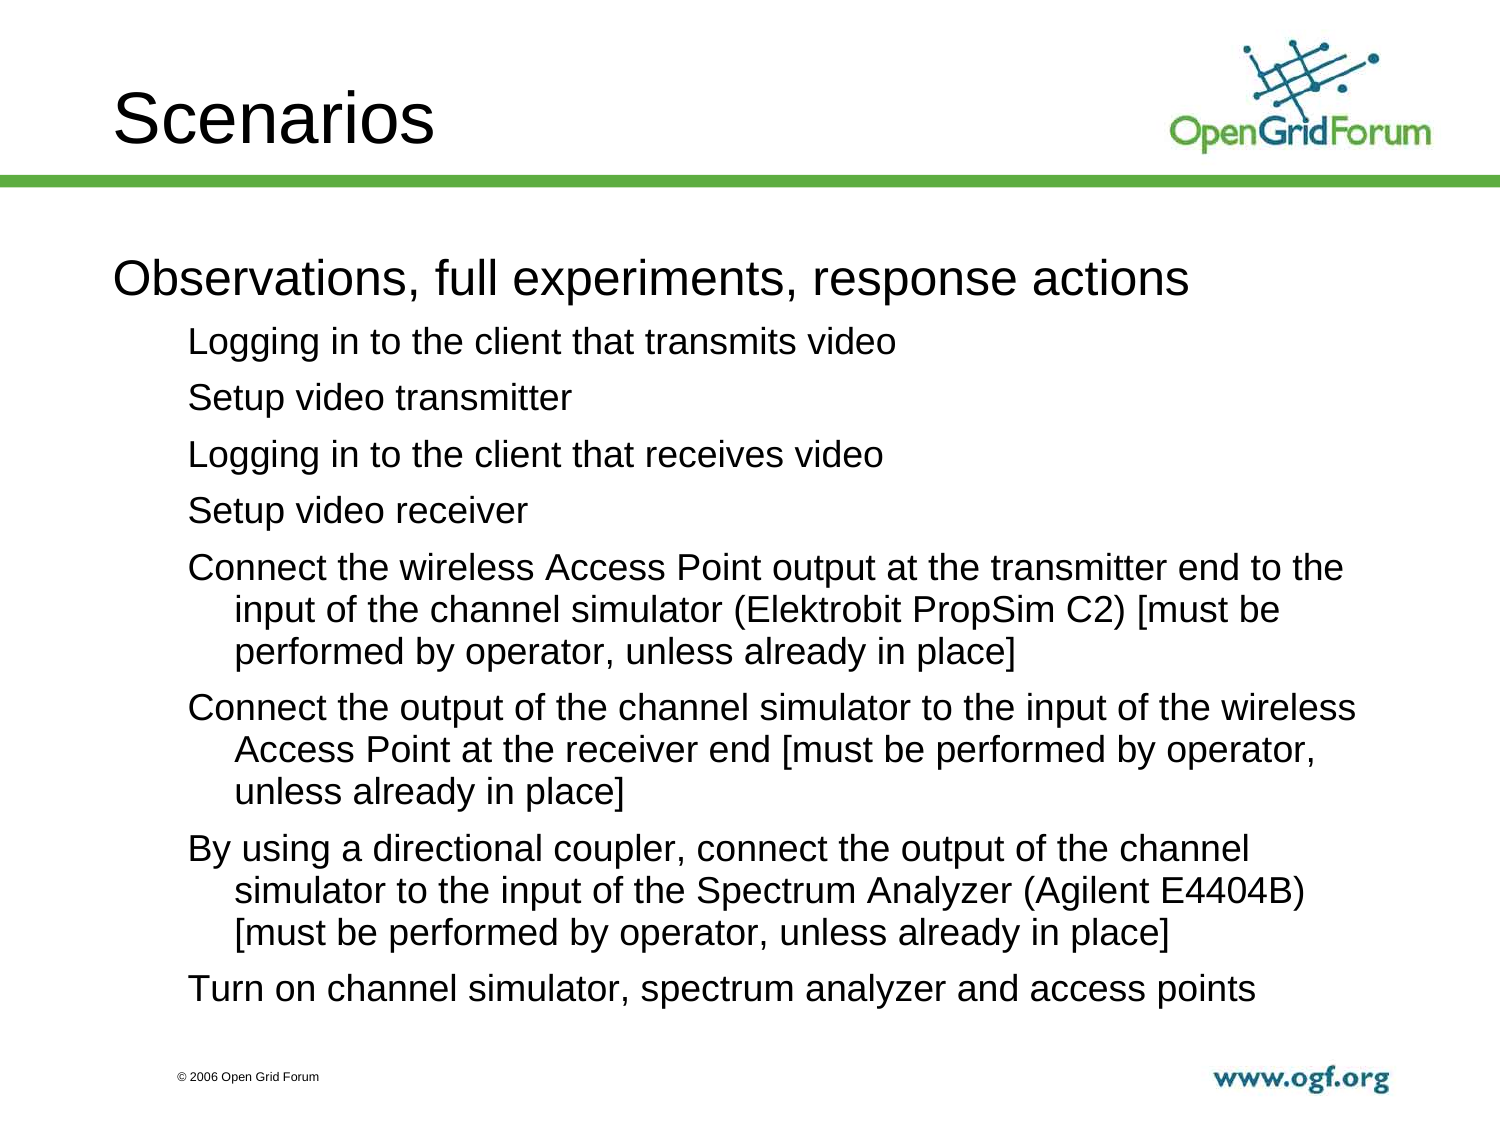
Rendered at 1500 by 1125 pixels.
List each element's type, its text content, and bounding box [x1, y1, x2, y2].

picture [0, 188, 1500, 1125]
picture [0, 0, 1500, 174]
title Scenarios [112, 23, 1388, 215]
list Observations, full experiments, response actions Logging in to the client that transmits video Setup video transmitter Logging in to the client that receives video Setup video receiver Connect the wireless Access Point output at the transmitter end to the input of the channel simulator (Elektrobit PropSim C2) [must be performed by operator, unless already in place] Connect the output of the channel simulator to the input of the wireless Access Point at the receiver end [must be performed by operator, unless already in place] By using a directional coupler, connect the output of the channel simulator to the input of the Spectrum Analyzer (Agilent E4404B) [must be performed by operator, unless already in place] Turn on channel simulator, spectrum analyzer and access points [112, 249, 1388, 1010]
